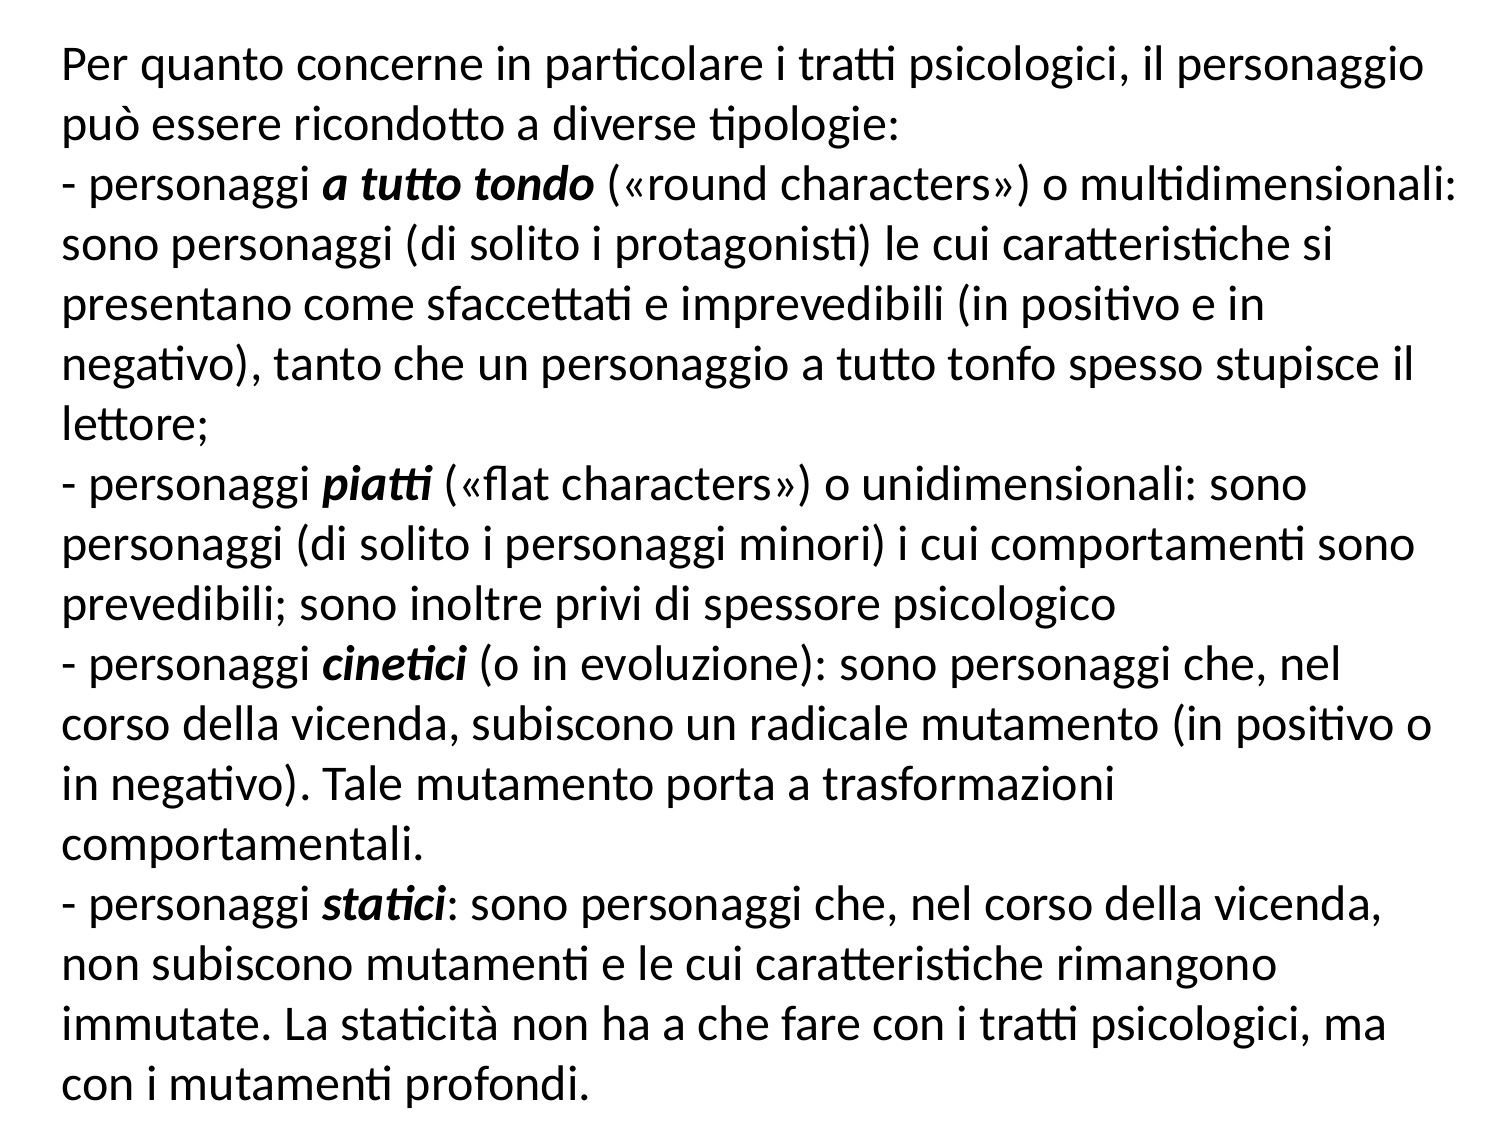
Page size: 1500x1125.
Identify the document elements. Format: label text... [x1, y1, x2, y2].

text_box Per quanto concerne in particolare i tratti psicologici, il personaggio può essere ricondotto a diverse tipologie: - personaggi a tutto tondo («round characters») o multidimensionali: sono personaggi (di solito i protagonisti) le cui caratteristiche si presentano come sfaccettati e imprevedibili (in positivo e in negativo), tanto che un personaggio a tutto tonfo spesso stupisce il lettore; - personaggi piatti («flat characters») o unidimensionali: sono personaggi (di solito i personaggi minori) i cui comportamenti sono prevedibili; sono inoltre privi di spessore psicologico - personaggi cinetici (o in evoluzione): sono personaggi che, nel corso della vicenda, subiscono un radicale mutamento (in positivo o in negativo). Tale mutamento porta a trasformazioni comportamentali. - personaggi statici: sono personaggi che, nel corso della vicenda, non subiscono mutamenti e le cui caratteristiche rimangono immutate. La staticità non ha a che fare con i tratti psicologici, ma con i mutamenti profondi. [46, 23, 1477, 1119]
